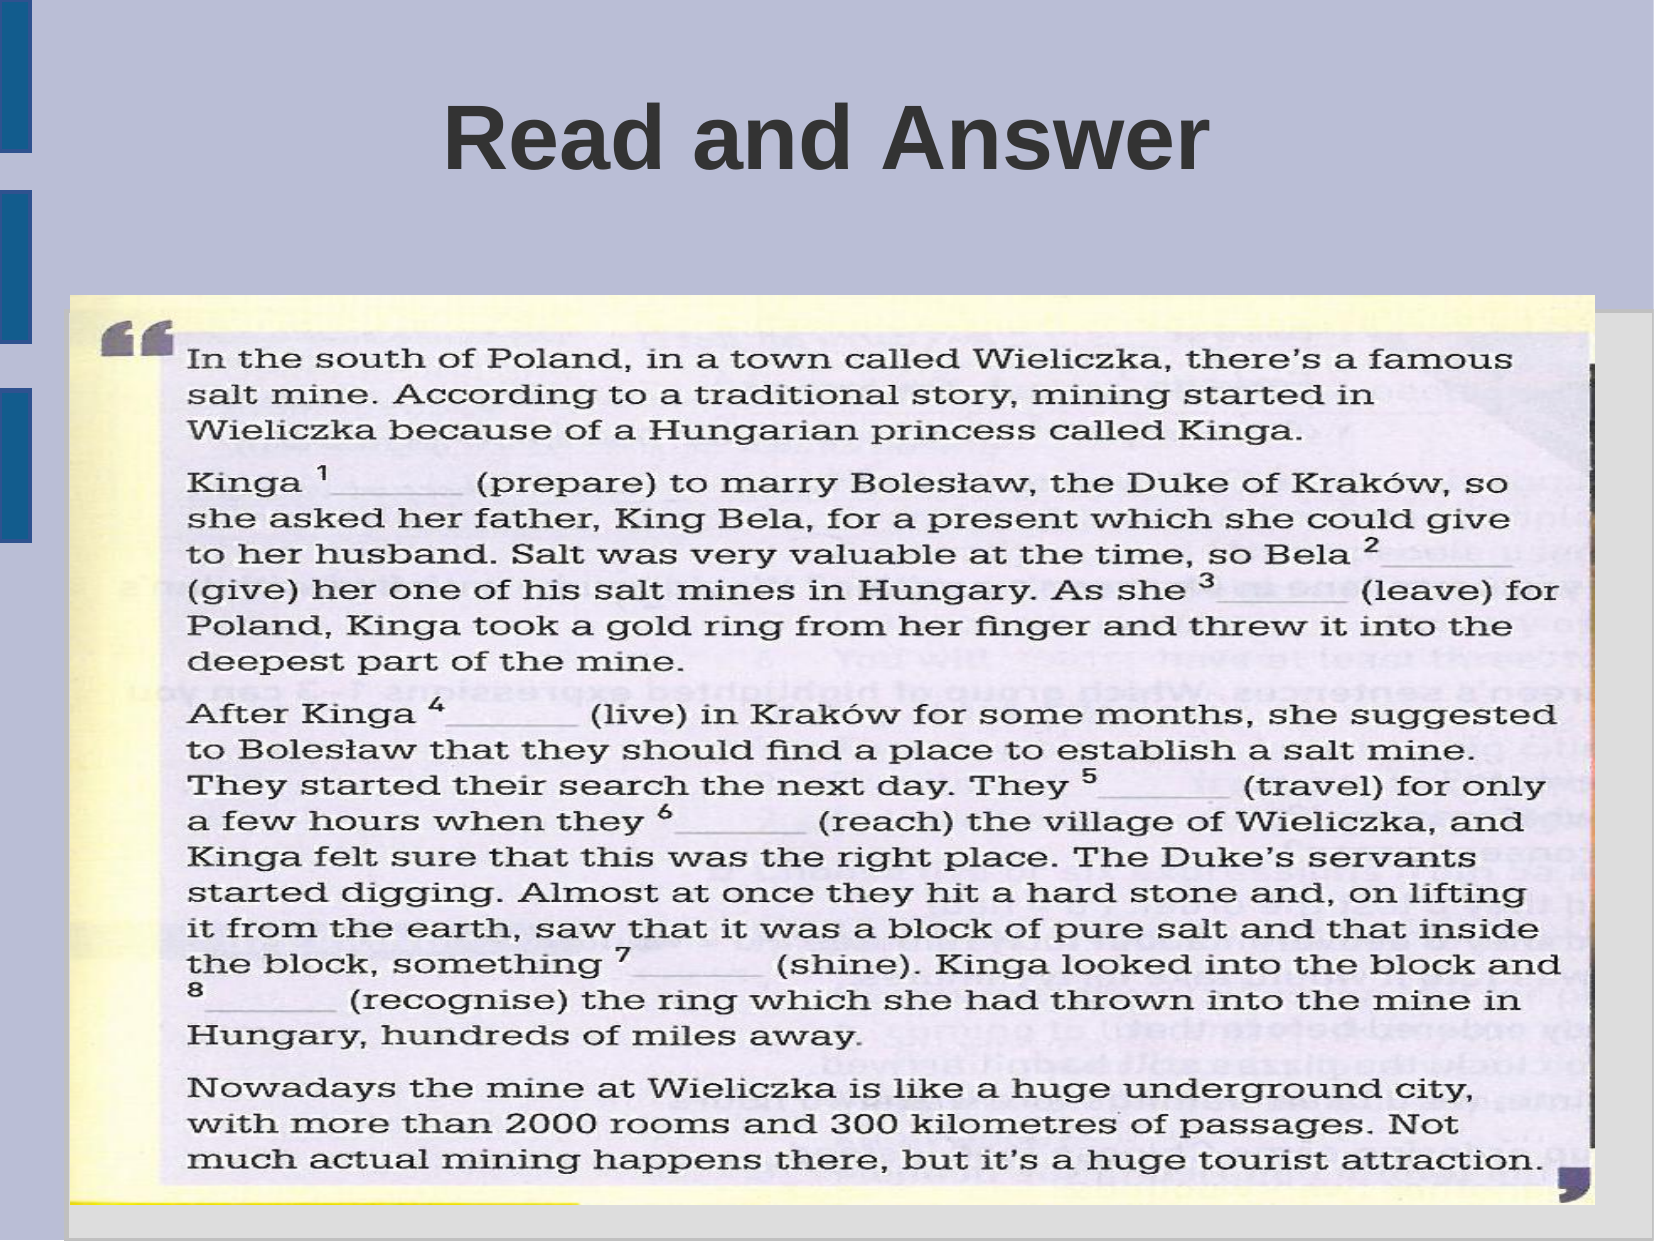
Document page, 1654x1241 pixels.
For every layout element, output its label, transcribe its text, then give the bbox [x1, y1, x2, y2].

picture [70, 295, 1595, 1205]
title Read and Answer [121, 29, 1534, 237]
